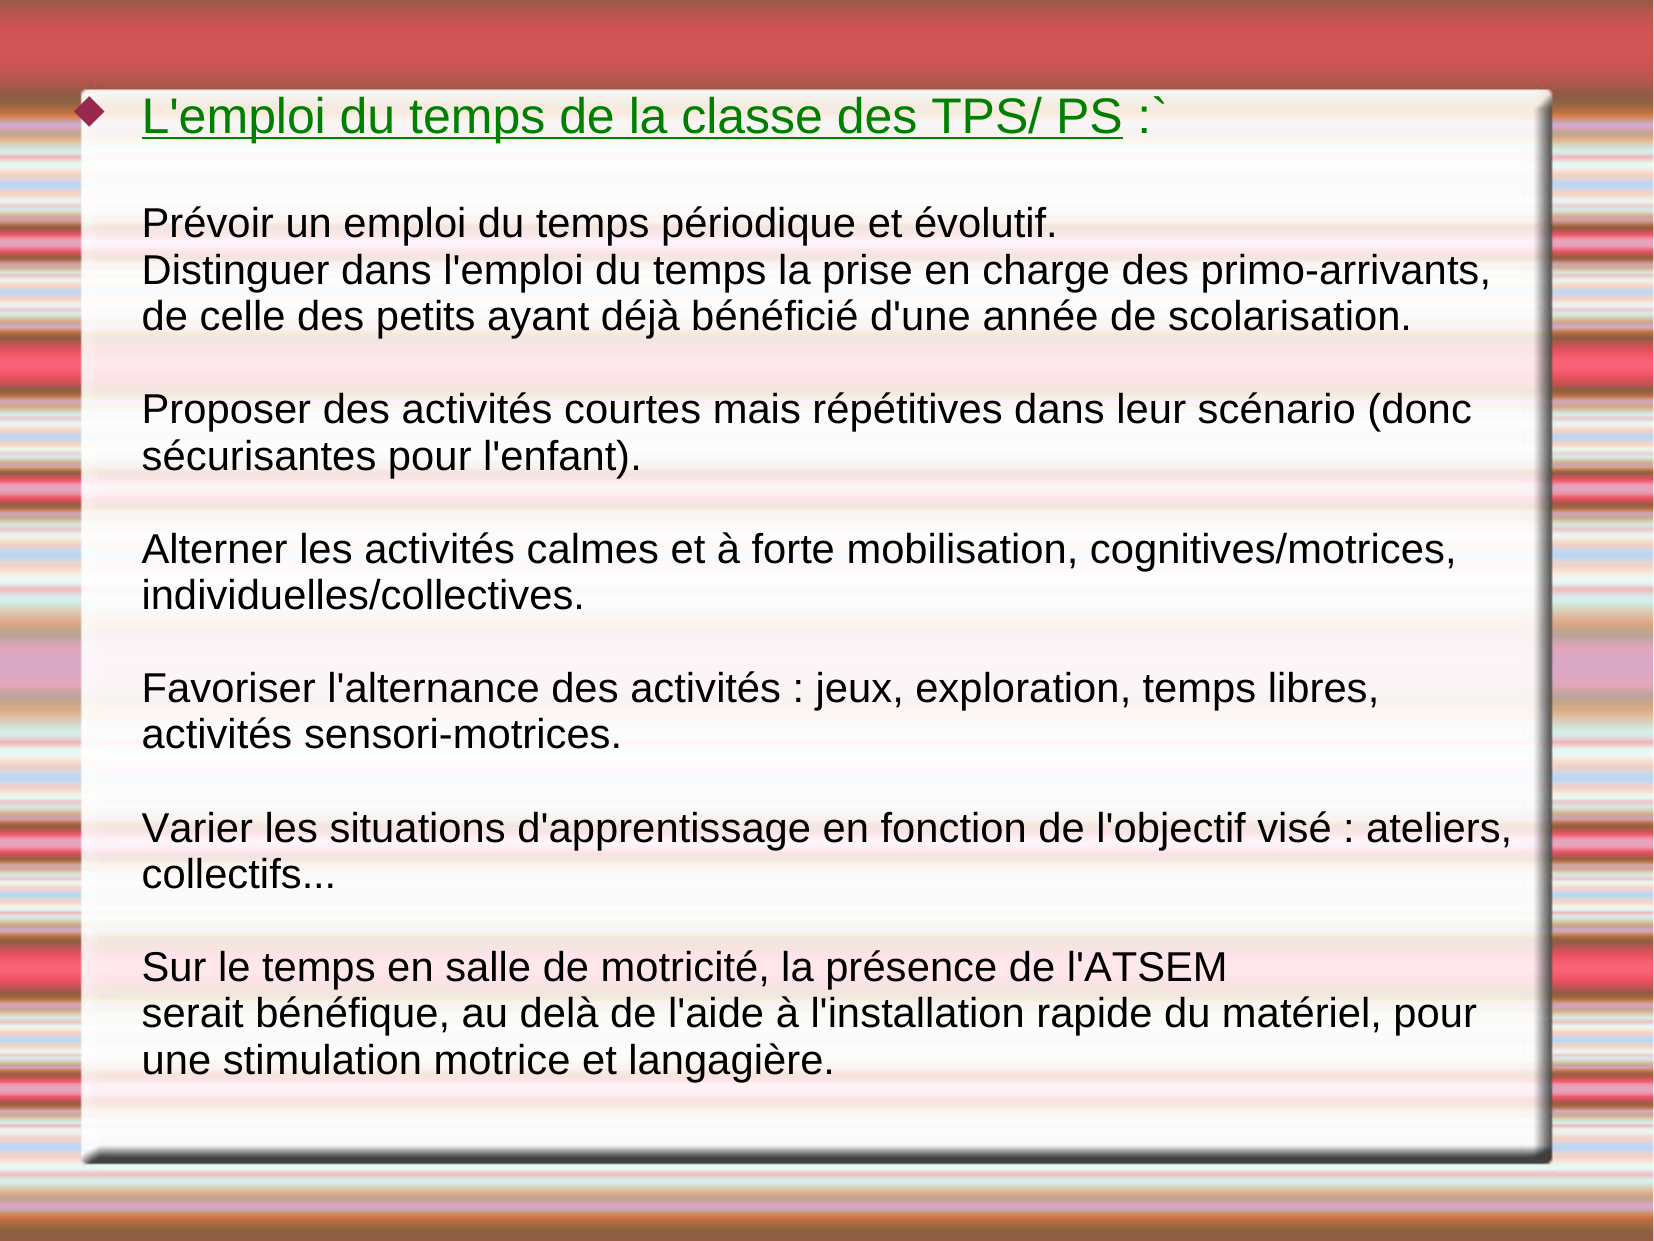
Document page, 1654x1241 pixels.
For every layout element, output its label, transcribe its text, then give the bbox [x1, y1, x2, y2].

list L'emploi du temps de la classe des TPS/ PS :` Prévoir un emploi du temps périodique et évolutif. Distinguer dans l'emploi du temps la prise en charge des primo-arrivants, de celle des petits ayant déjà bénéficié d'une année de scolarisation. Proposer des activités courtes mais répétitives dans leur scénario (donc sécurisantes pour l'enfant). Alterner les activités calmes et à forte mobilisation, cognitives/motrices, individuelles/collectives. Favoriser l'alternance des activités : jeux, exploration, temps libres, activités sensori-motrices. Varier les situations d'apprentissage en fonction de l'objectif visé : ateliers, collectifs... Sur le temps en salle de motricité, la présence de l'ATSEM serait bénéfique, au delà de l'aide à l'installation rapide du matériel, pour une stimulation motrice et langagière. [59, 88, 1536, 1223]
picture [0, 0, 1654, 1241]
